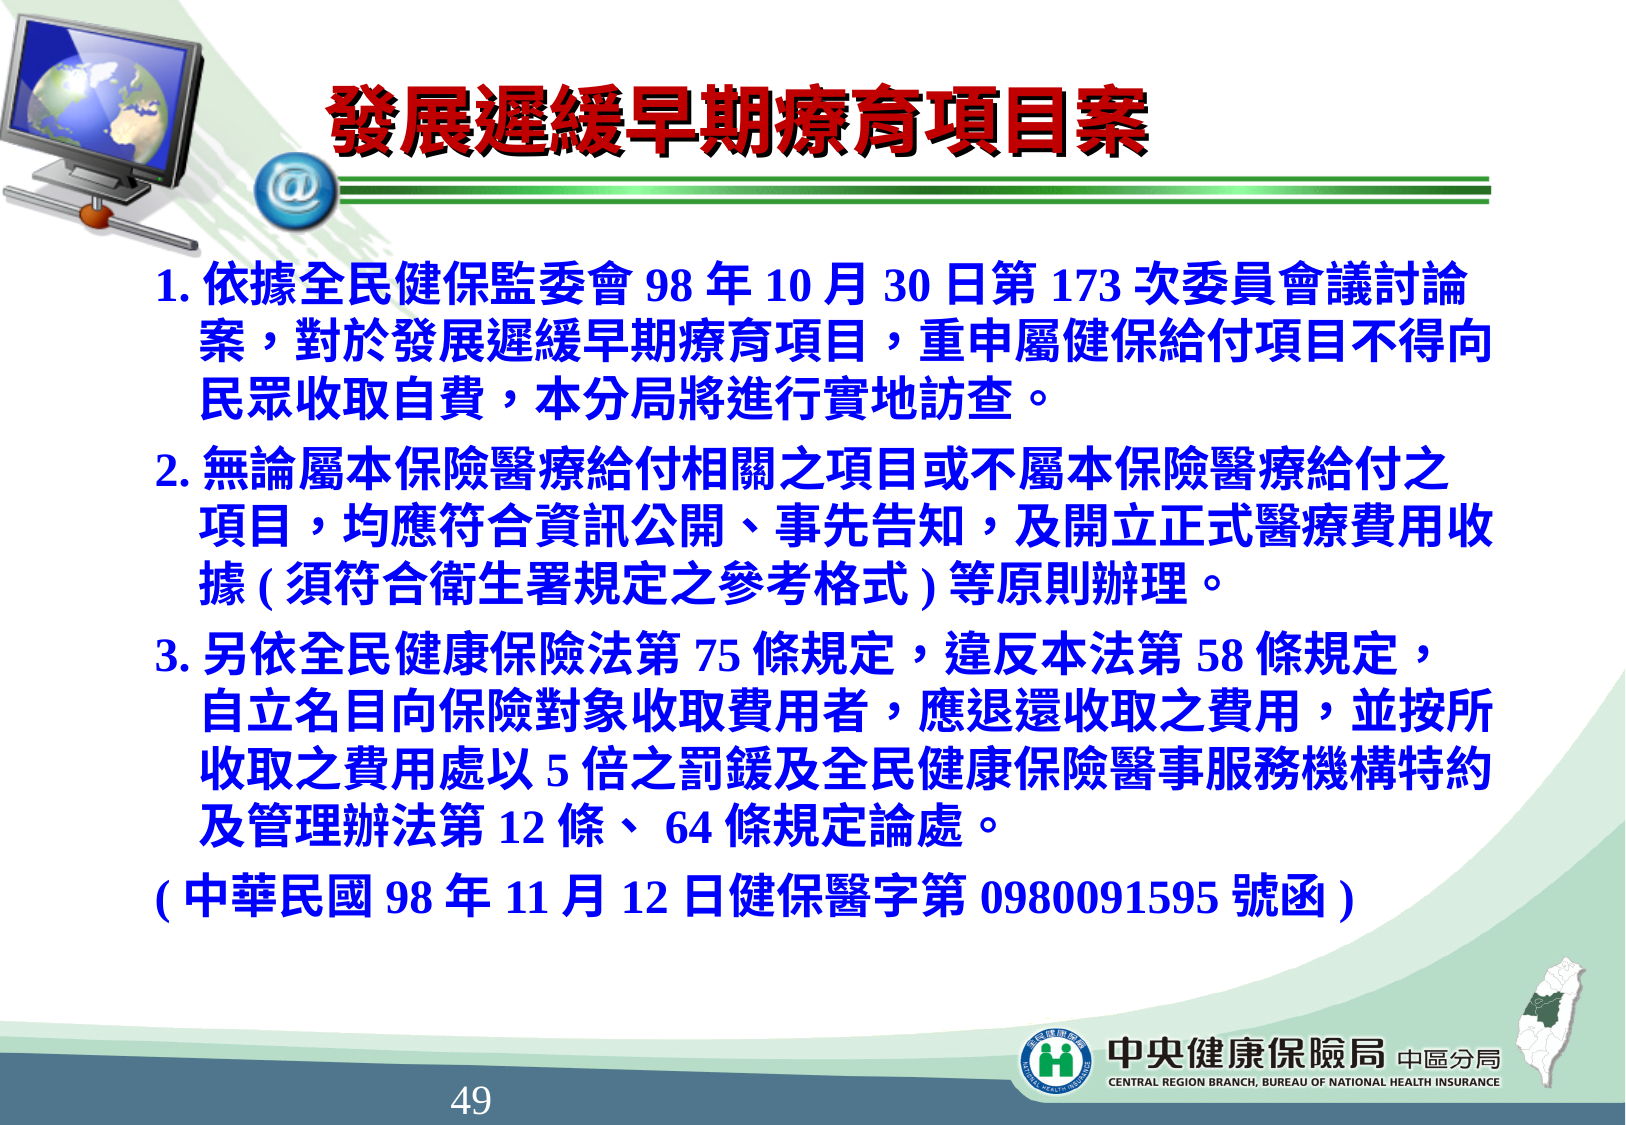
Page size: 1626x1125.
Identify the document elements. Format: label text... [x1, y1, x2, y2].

title 發展遲緩早期療育項目案 [308, 23, 1352, 211]
text_box [435, 1065, 815, 1125]
text_box 1.依據全民健保監委會98年10月30日第173次委員會議討論案，對於發展遲緩早期療育項目，重申屬健保給付項目不得向民眾收取自費，本分局將進行實地訪查。 2.無論屬本保險醫療給付相關之項目或不屬本保險醫療給付之項目，均應符合資訊公開、事先告知，及開立正式醫療費用收據(須符合衛生署規定之參考格式)等原則辦理。 3.另依全民健康保險法第75條規定，違反本法第58條規定，自立名目向保險對象收取費用者，應退還收取之費用，並按所收取之費用處以5倍之罰鍰及全民健康保險醫事服務機構特約及管理辦法第12條、64條規定論處。 (中華民國98年11月12日健保醫字第0980091595號函) [140, 246, 1511, 931]
